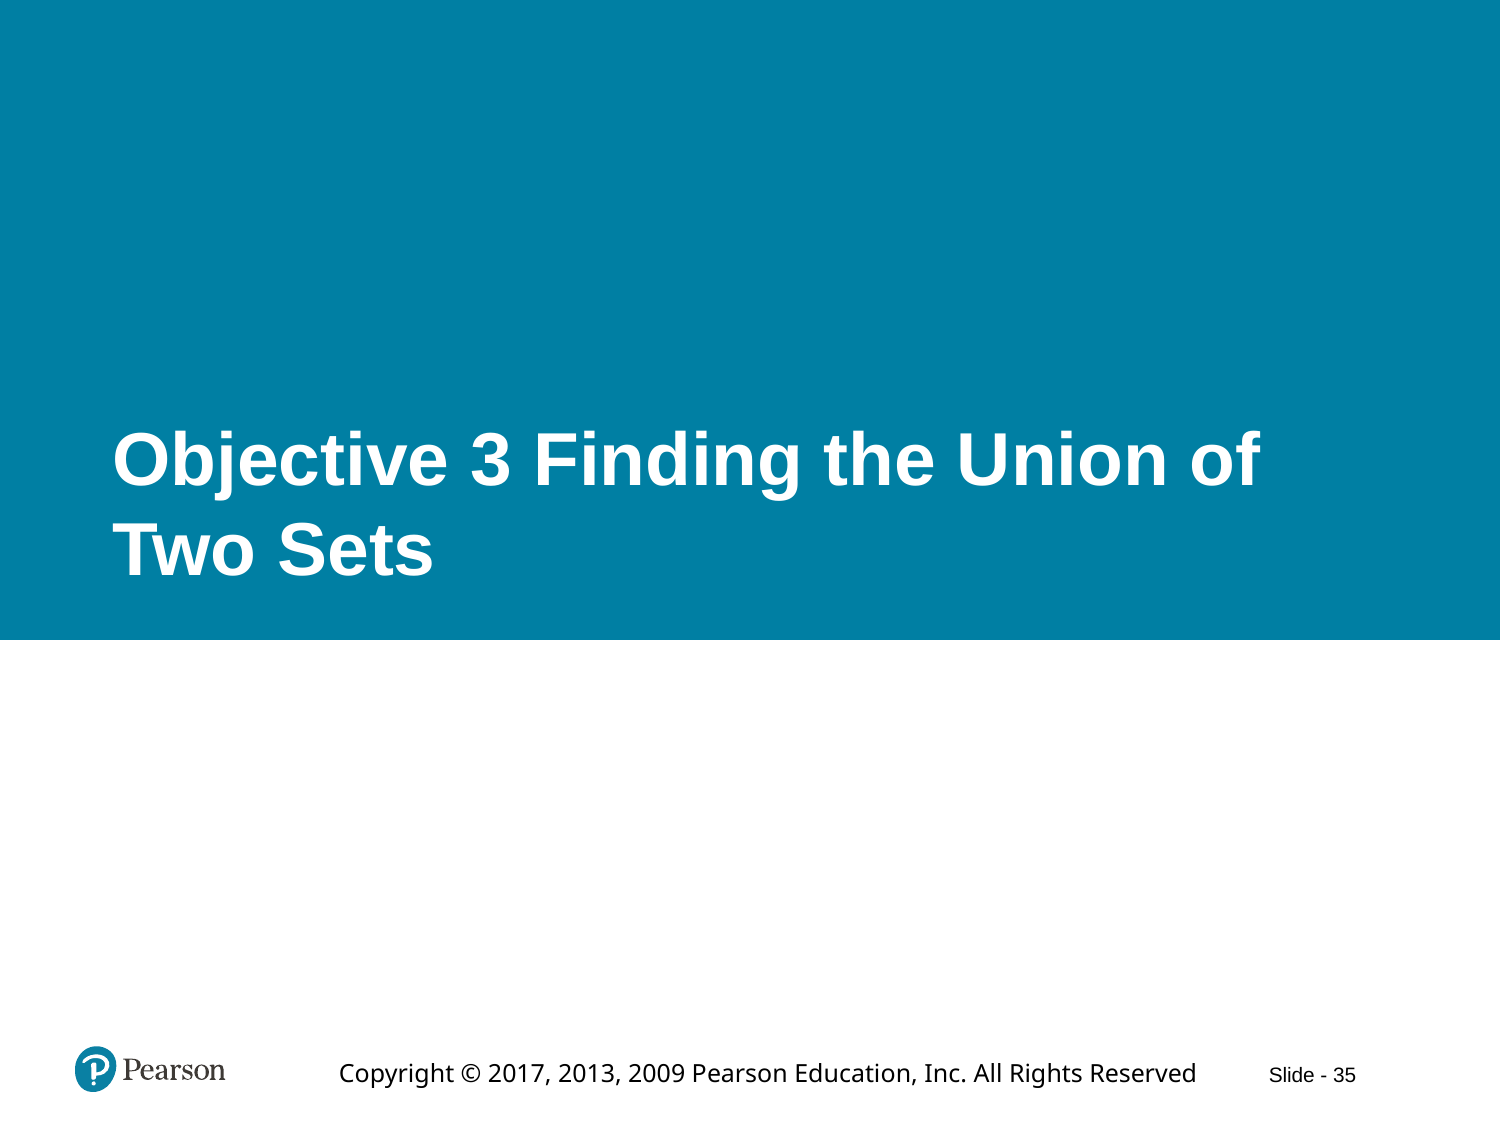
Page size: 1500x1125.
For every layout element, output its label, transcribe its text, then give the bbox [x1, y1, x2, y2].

title Objective 3 Finding the Union of Two Sets [112, 125, 1388, 591]
